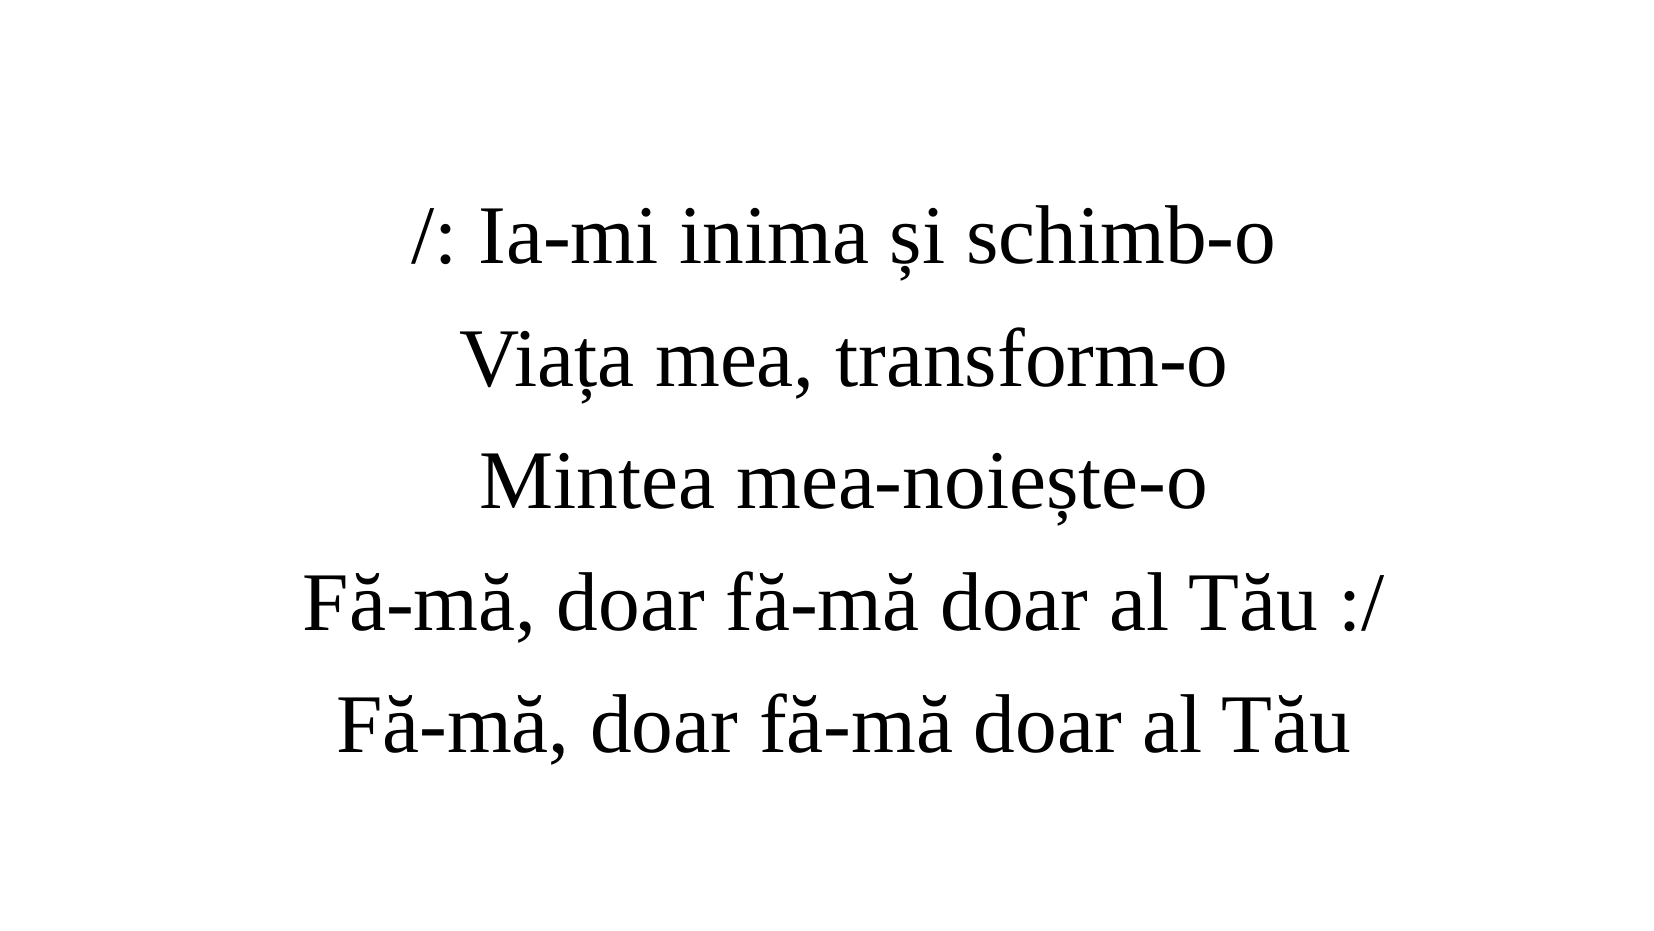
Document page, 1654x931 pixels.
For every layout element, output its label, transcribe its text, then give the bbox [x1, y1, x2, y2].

subtitle /: Ia-mi inima și schimb-o Viața mea, transform-o Mintea mea-noiește-o Fă-mă, doar fă-mă doar al Tău :/ Fă-mă, doar fă-mă doar al Tău [177, 176, 1512, 774]
